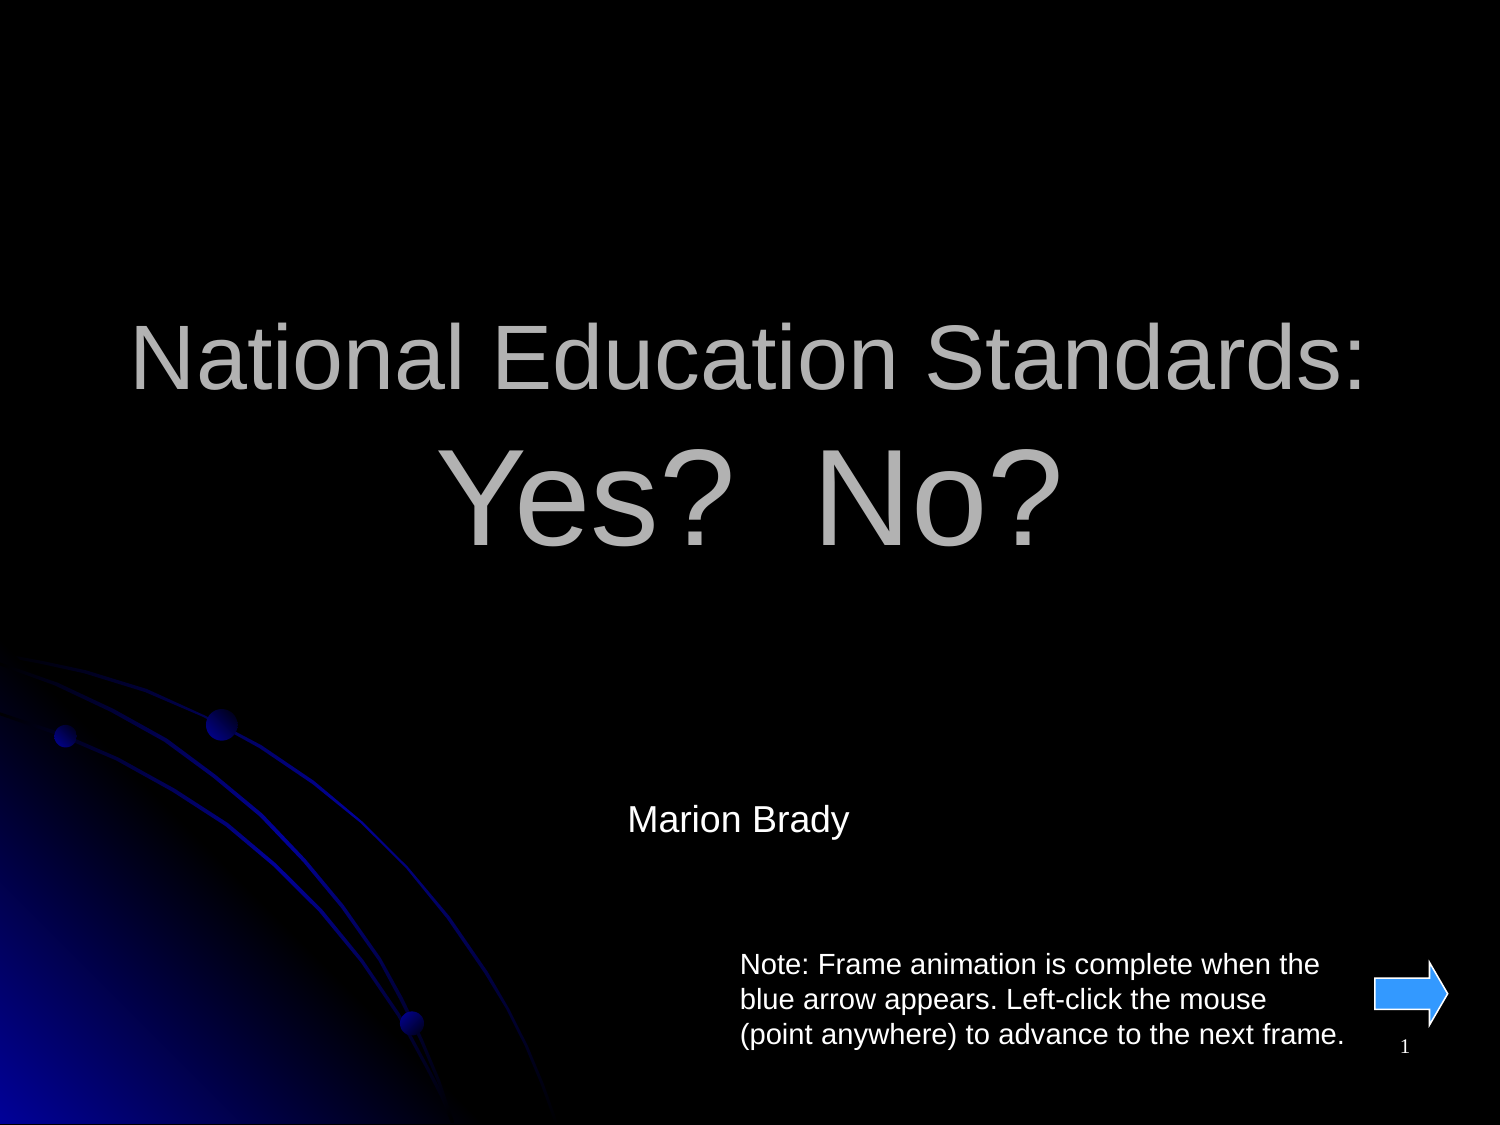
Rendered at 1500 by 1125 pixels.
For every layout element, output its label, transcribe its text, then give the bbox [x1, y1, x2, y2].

text_box [1374, 962, 1448, 1026]
text_box Marion Brady [612, 787, 925, 848]
title National Education Standards: Yes? No? [112, 289, 1388, 581]
text_box Note: Frame animation is complete when the blue arrow appears. Left-click the mouse (point anywhere) to advance to the next frame. [724, 937, 1363, 1058]
